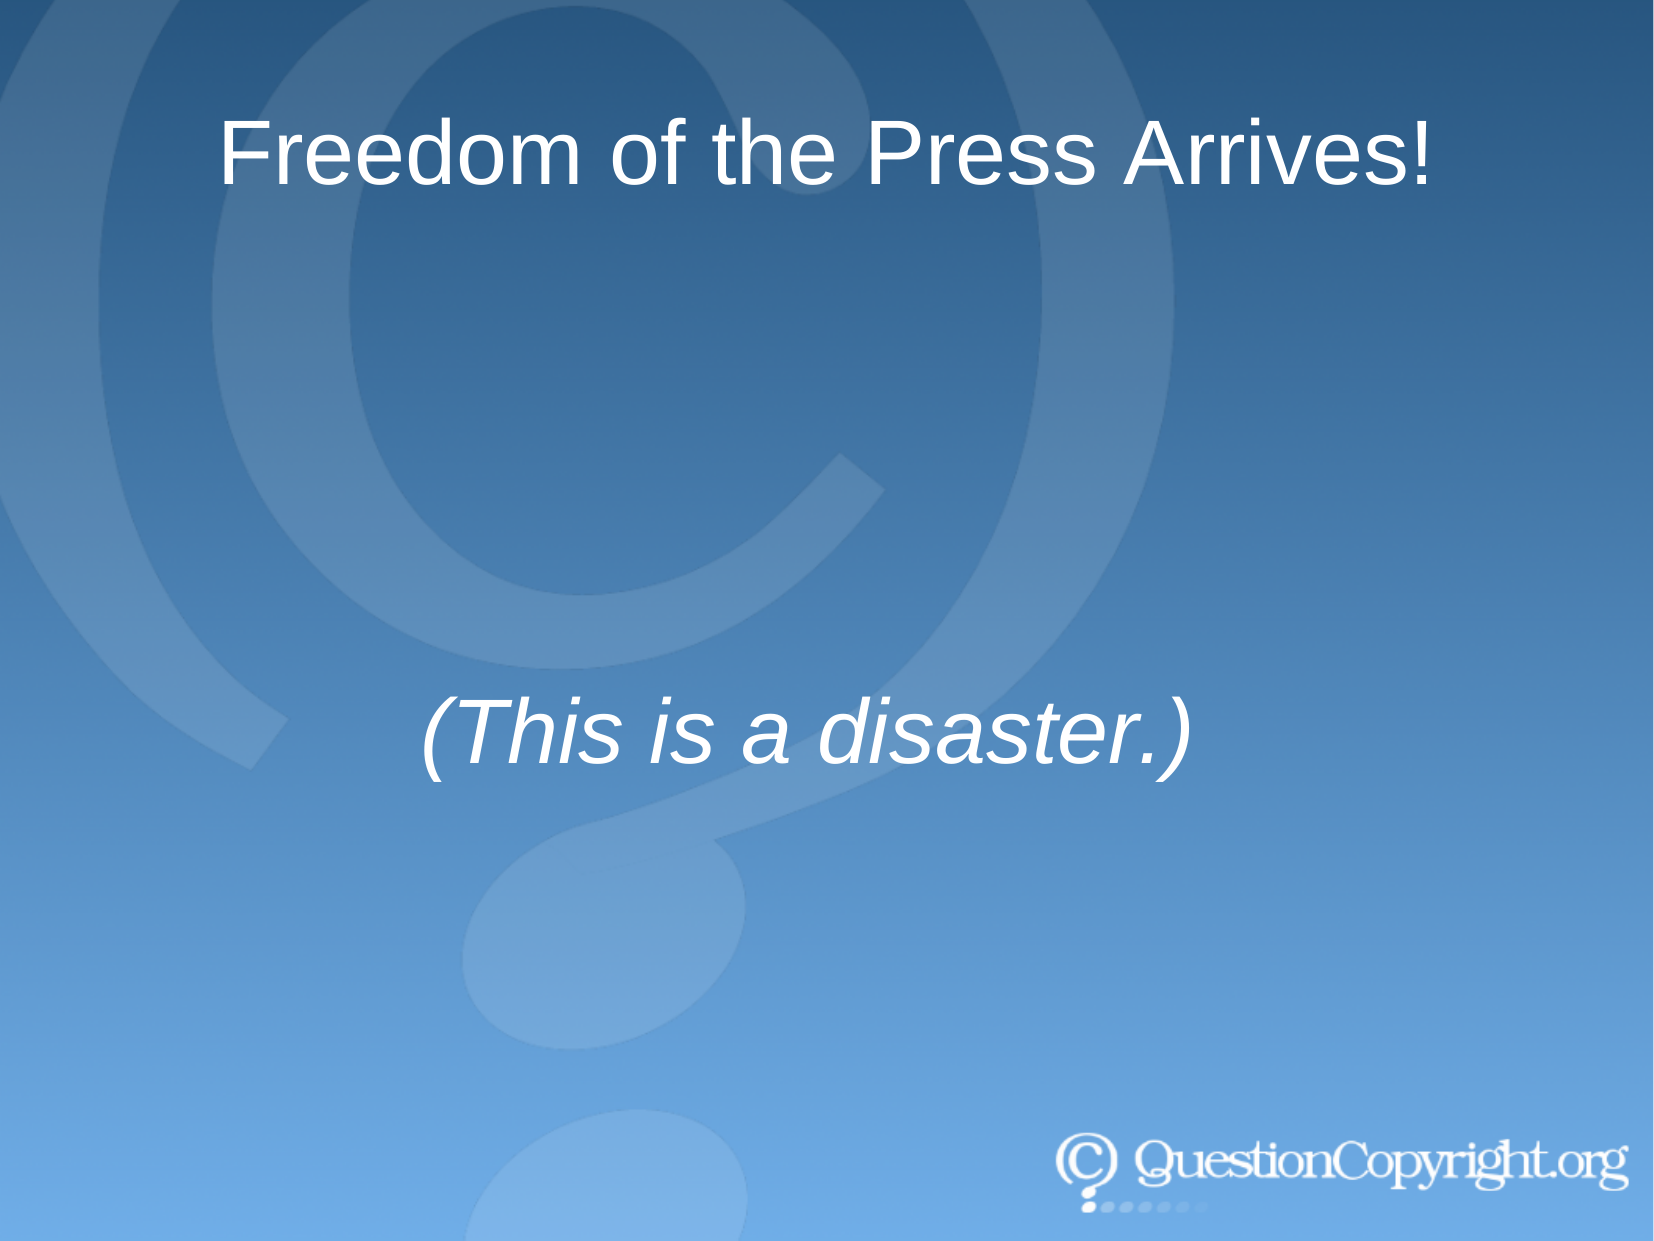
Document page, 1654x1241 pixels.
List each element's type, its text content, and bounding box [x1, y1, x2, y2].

title Freedom of the Press Arrives! [82, 49, 1571, 257]
text_box (This is a disaster.) [406, 673, 1211, 805]
picture [0, 0, 1654, 1241]
